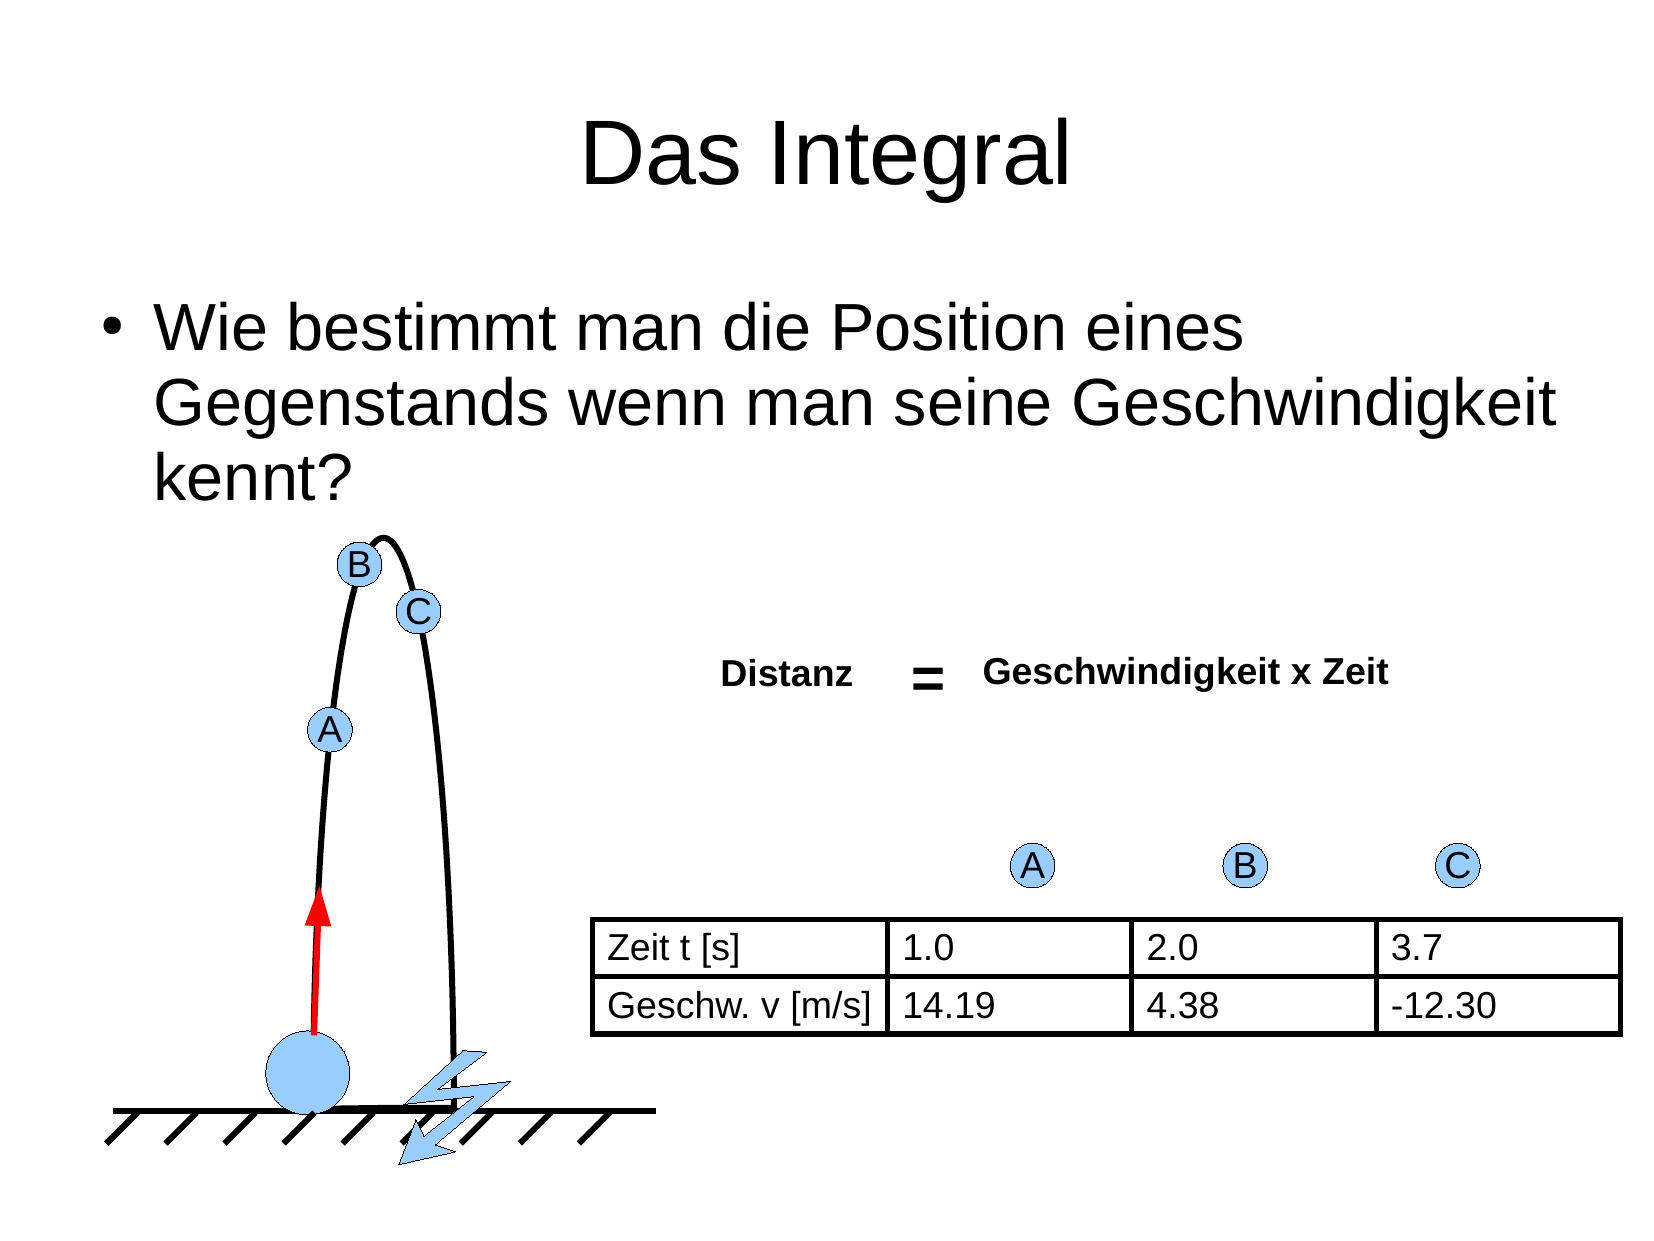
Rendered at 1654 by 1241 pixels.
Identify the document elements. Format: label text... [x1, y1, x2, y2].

table_cell 14.19 [890, 979, 1129, 1031]
text_box Distanz [705, 645, 869, 702]
text_box C [396, 589, 441, 634]
table_cell 4.38 [1134, 979, 1374, 1031]
text_box B [1222, 843, 1268, 888]
text_box = [896, 638, 961, 718]
table_header 1.0 [890, 922, 1129, 974]
table_header 3.7 [1379, 922, 1618, 974]
text_box A [1010, 843, 1055, 888]
title Das Integral [82, 56, 1571, 250]
text_box [265, 537, 511, 1165]
text_box B [337, 542, 382, 587]
table_header 2.0 [1134, 922, 1374, 974]
table_cell -12.30 [1379, 979, 1618, 1031]
text_box C [1435, 843, 1481, 888]
table_header Zeit t [s] [595, 922, 885, 974]
list Wie bestimmt man die Position eines Gegenstands wenn man seine Geschwindigkeit kennt? [82, 290, 1571, 1094]
table_cell Geschw. v [m/s] [595, 979, 885, 1031]
text_box A [307, 707, 353, 753]
text_box Geschwindigkeit x Zeit [967, 642, 1404, 700]
